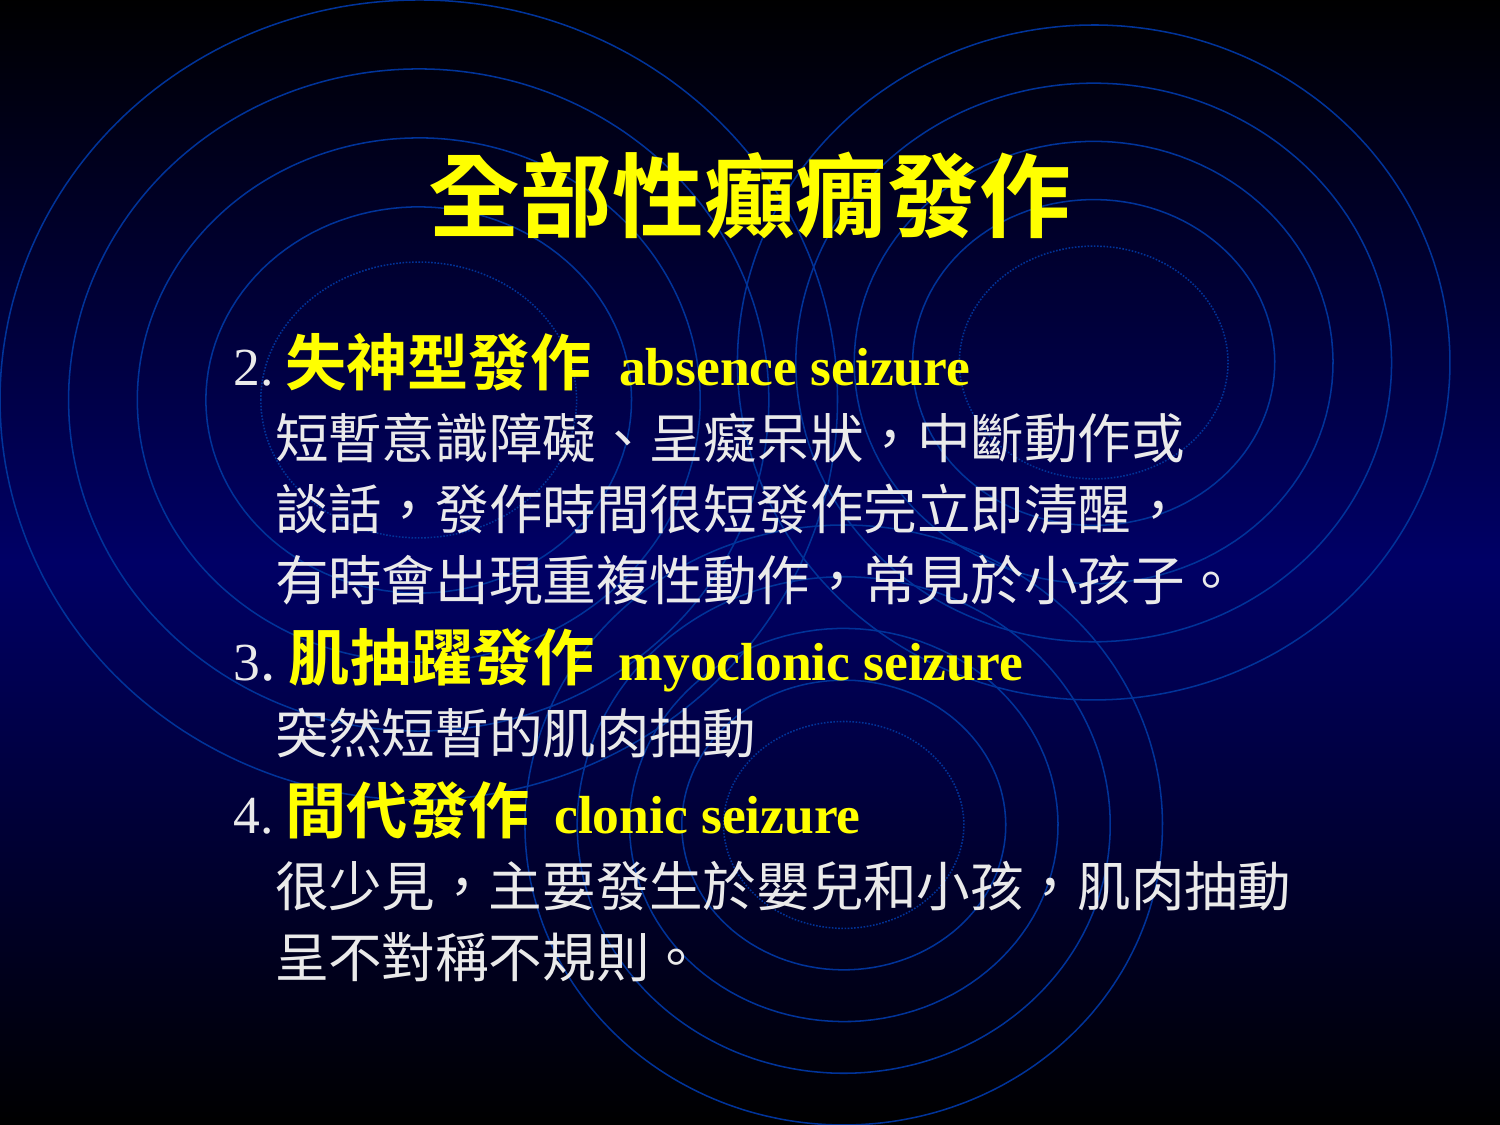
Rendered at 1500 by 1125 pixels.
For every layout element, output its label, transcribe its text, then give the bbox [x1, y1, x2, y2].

title 全部性癲癇發作 [112, 99, 1388, 288]
list 2.失神型發作 absence seizure 短暫意識障礙、呈癡呆狀，中斷動作或 談話，發作時間很短發作完立即清醒， 有時會出現重複性動作，常見於小孩子。 3.肌抽躍發作 myoclonic seizure 突然短暫的肌肉抽動 4.間代發作 clonic seizure 很少見，主要發生於嬰兒和小孩，肌肉抽動 呈不對稱不規則。 [112, 324, 1388, 1000]
